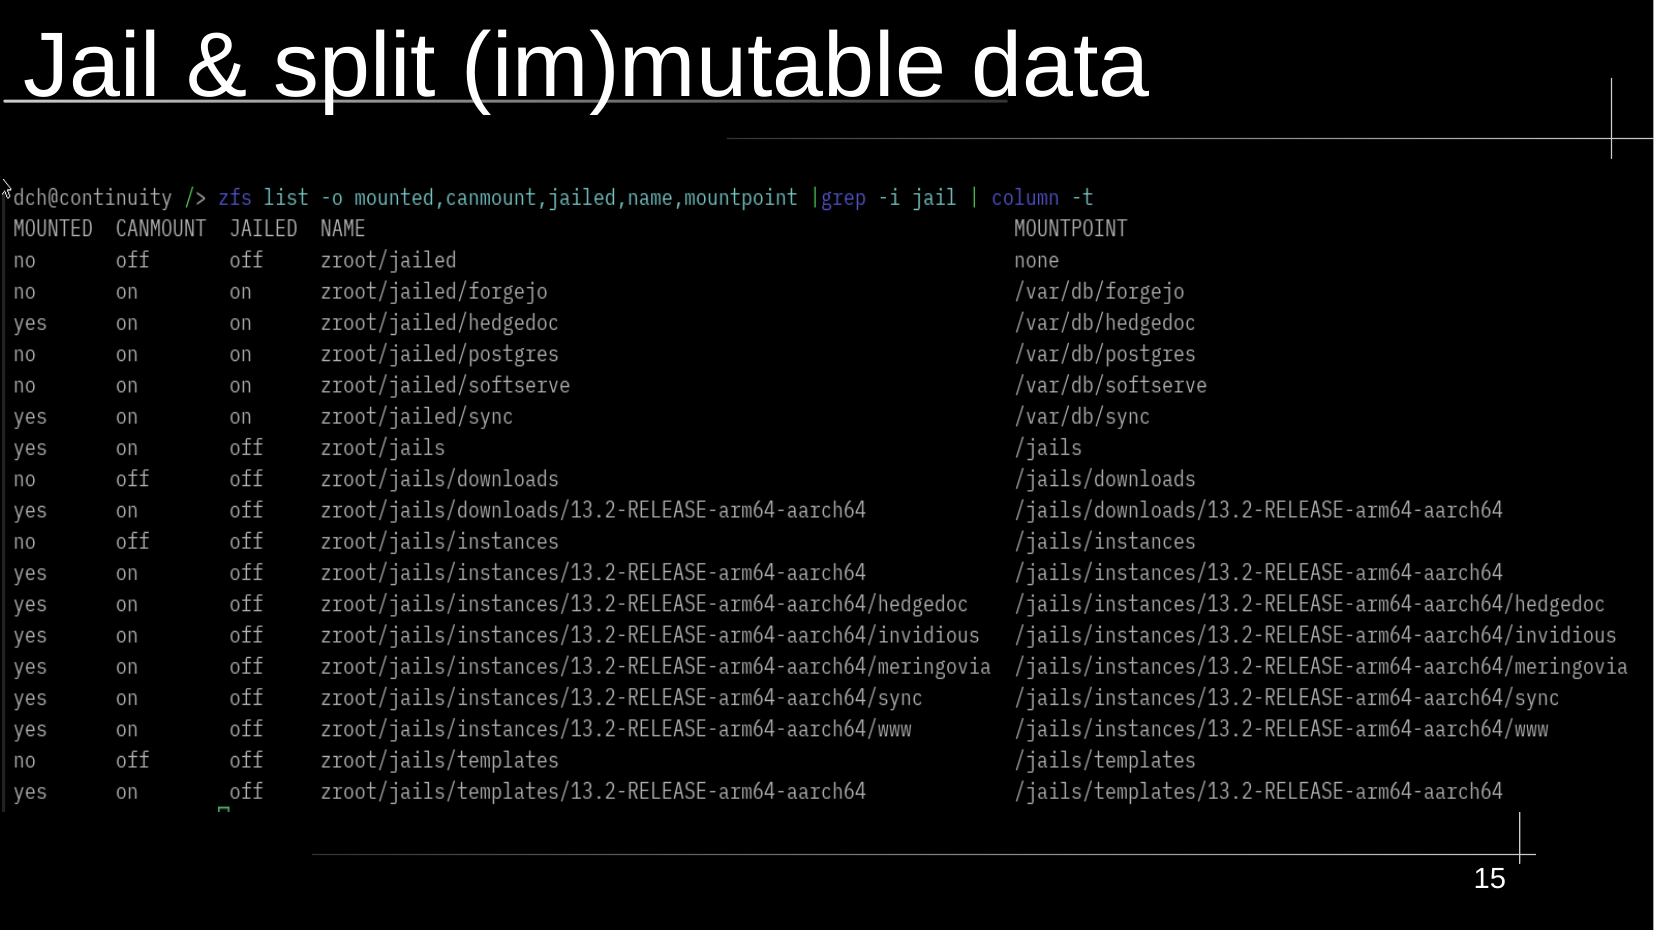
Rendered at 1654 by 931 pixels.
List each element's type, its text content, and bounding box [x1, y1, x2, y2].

picture [2, 179, 1648, 812]
title Jail & split (im)mutable data [23, 11, 1589, 119]
